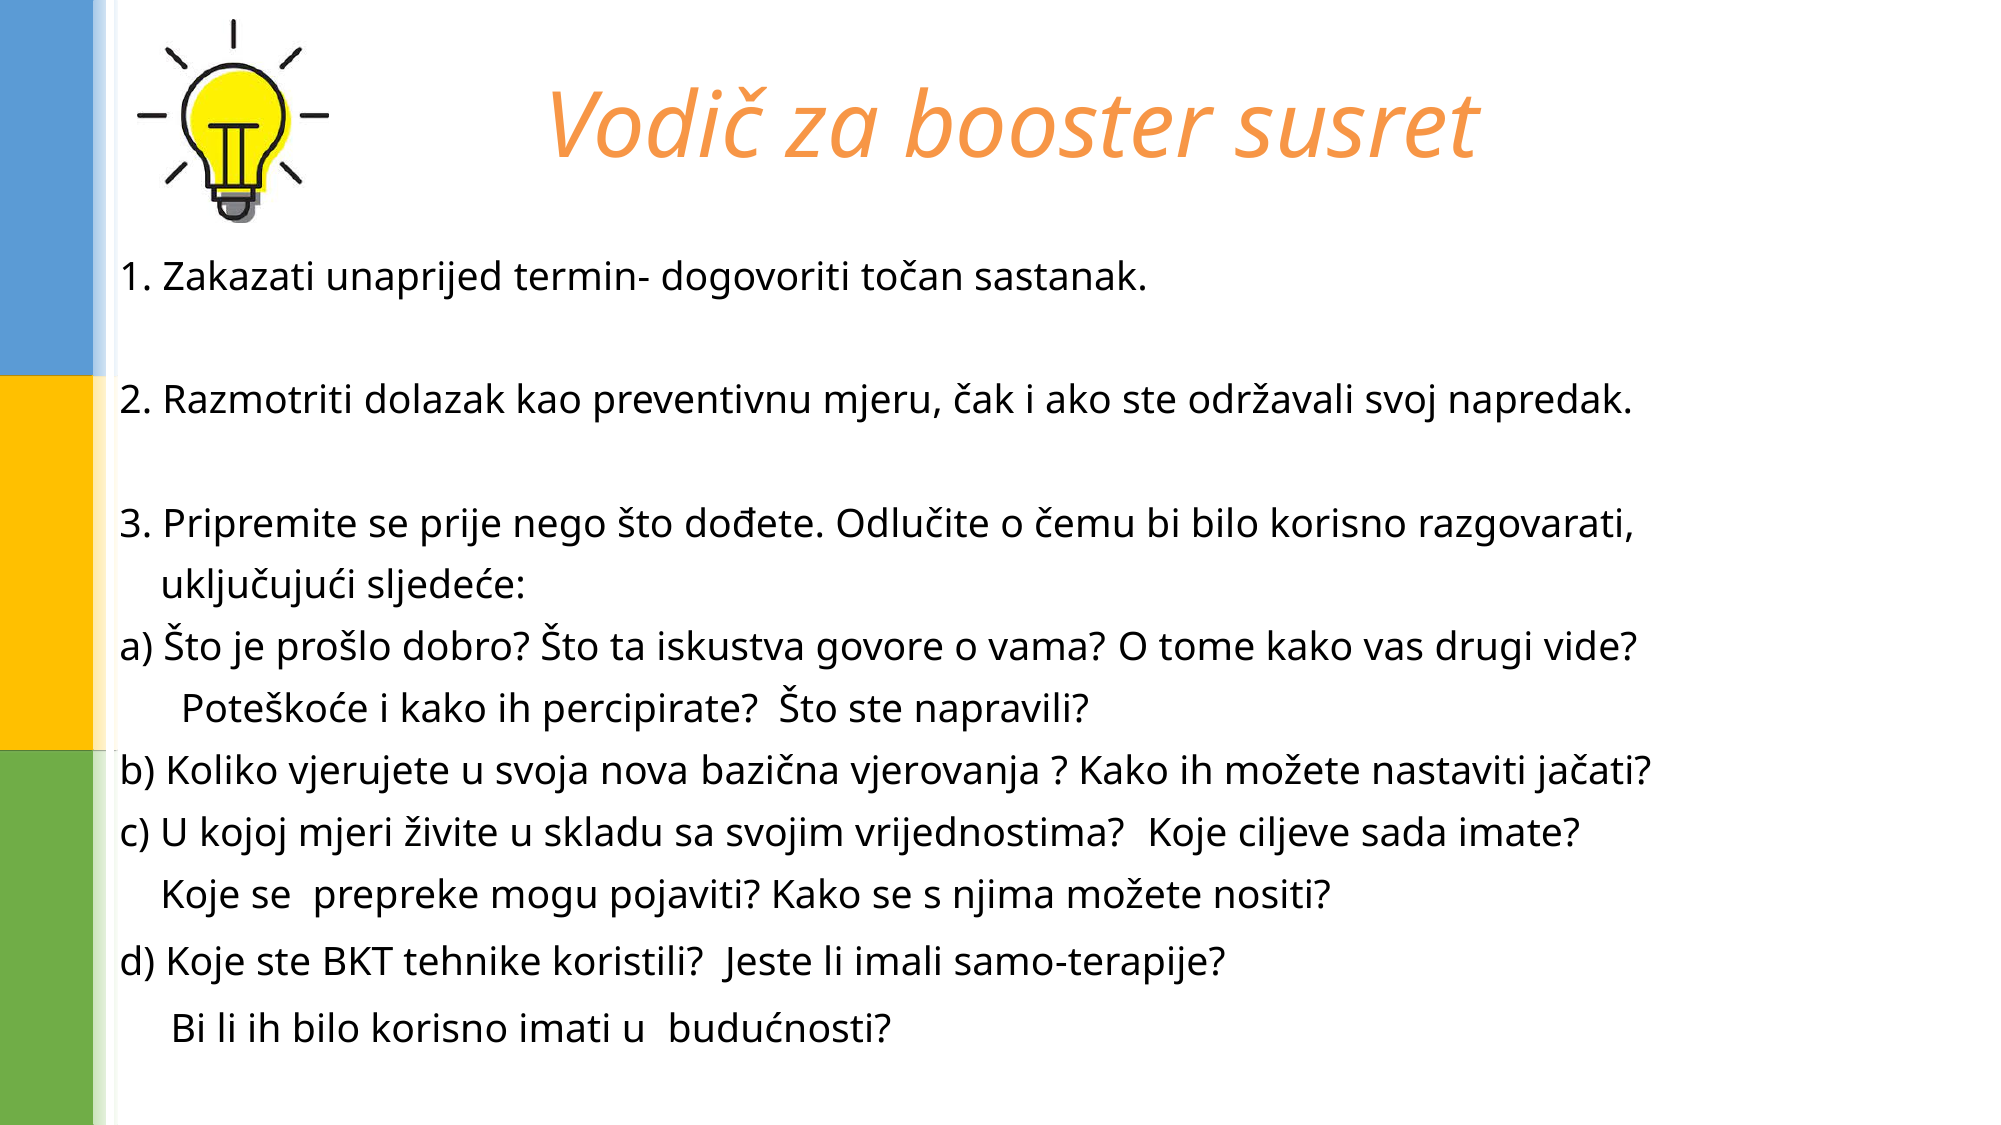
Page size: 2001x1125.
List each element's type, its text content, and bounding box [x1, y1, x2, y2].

title Vodič za booster susret [149, 12, 1875, 230]
list 1. Zakazati unaprijed termin- dogovoriti točan sastanak. 2. Razmotriti dolazak kao preventivnu mjeru, čak i ako ste održavali svoj napredak. 3. Pripremite se prije nego što dođete. Odlučite o čemu bi bilo korisno razgovarati, uključujući sljedeće: a) Što je prošlo dobro? Što ta iskustva govore o vama? O tome kako vas drugi vide? Poteškoće i kako ih percipirate? Što ste napravili? b) Koliko vjerujete u svoja nova bazična vjerovanja ? Kako ih možete nastaviti jačati? c) U kojoj mjeri živite u skladu sa svojim vrijednostima? Koje ciljeve sada imate? Koje se prepreke mogu pojaviti? Kako se s njima možete nositi? d) Koje ste BKT tehnike koristili? Jeste li imali samo-terapije? Bi li ih bilo korisno imati u budućnosti? [104, 172, 2000, 1066]
picture [137, 19, 329, 223]
